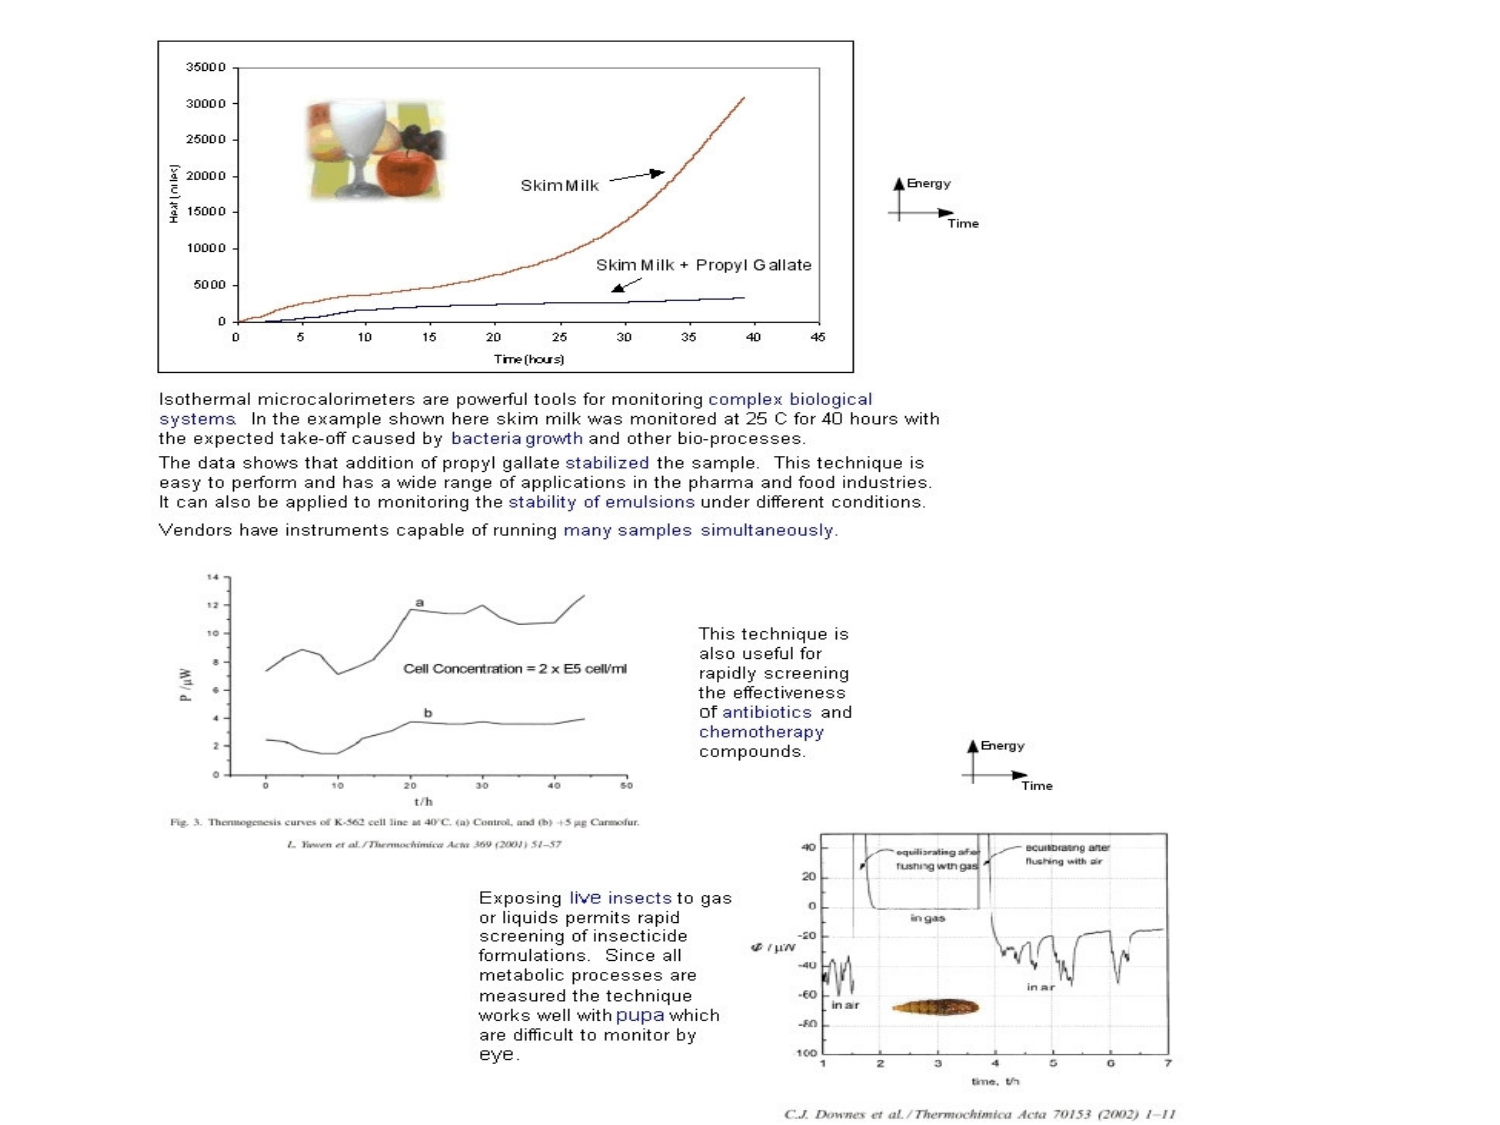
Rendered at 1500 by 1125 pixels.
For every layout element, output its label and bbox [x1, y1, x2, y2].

picture [150, 37, 1185, 1125]
